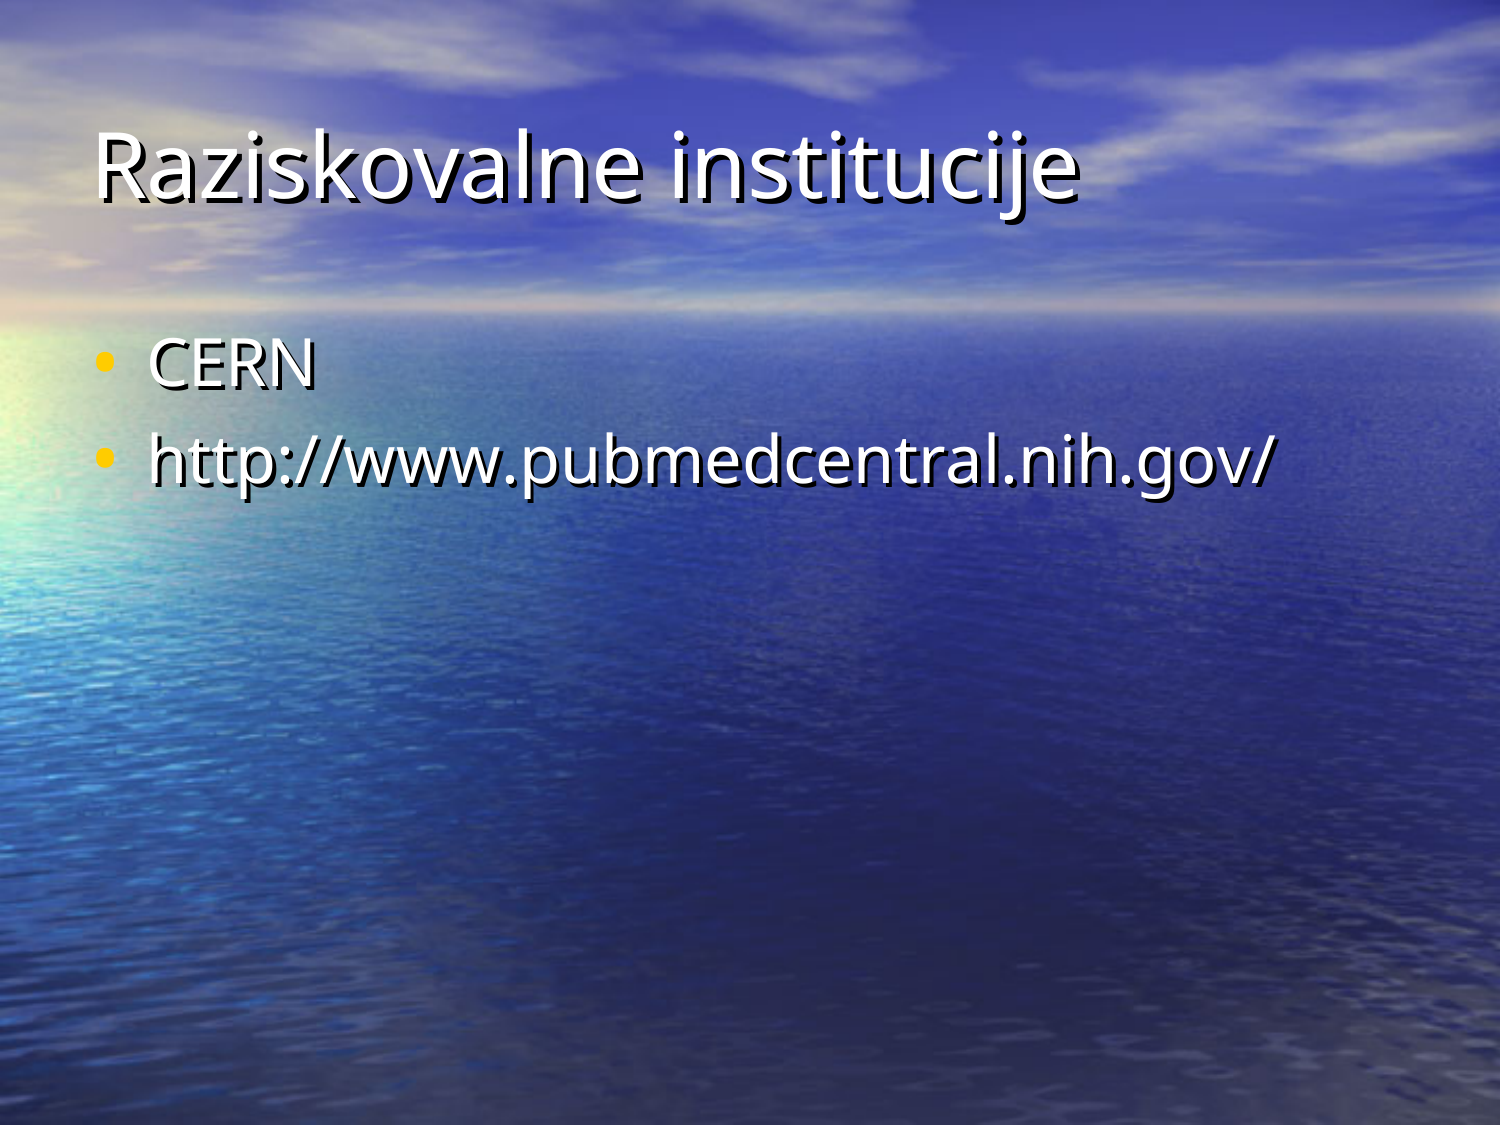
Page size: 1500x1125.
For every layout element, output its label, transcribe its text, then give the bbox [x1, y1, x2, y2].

picture [0, 0, 1500, 1125]
title Raziskovalne institucije [75, 47, 1426, 276]
list CERN http://www.pubmedcentral.nih.gov/ [75, 312, 1426, 988]
